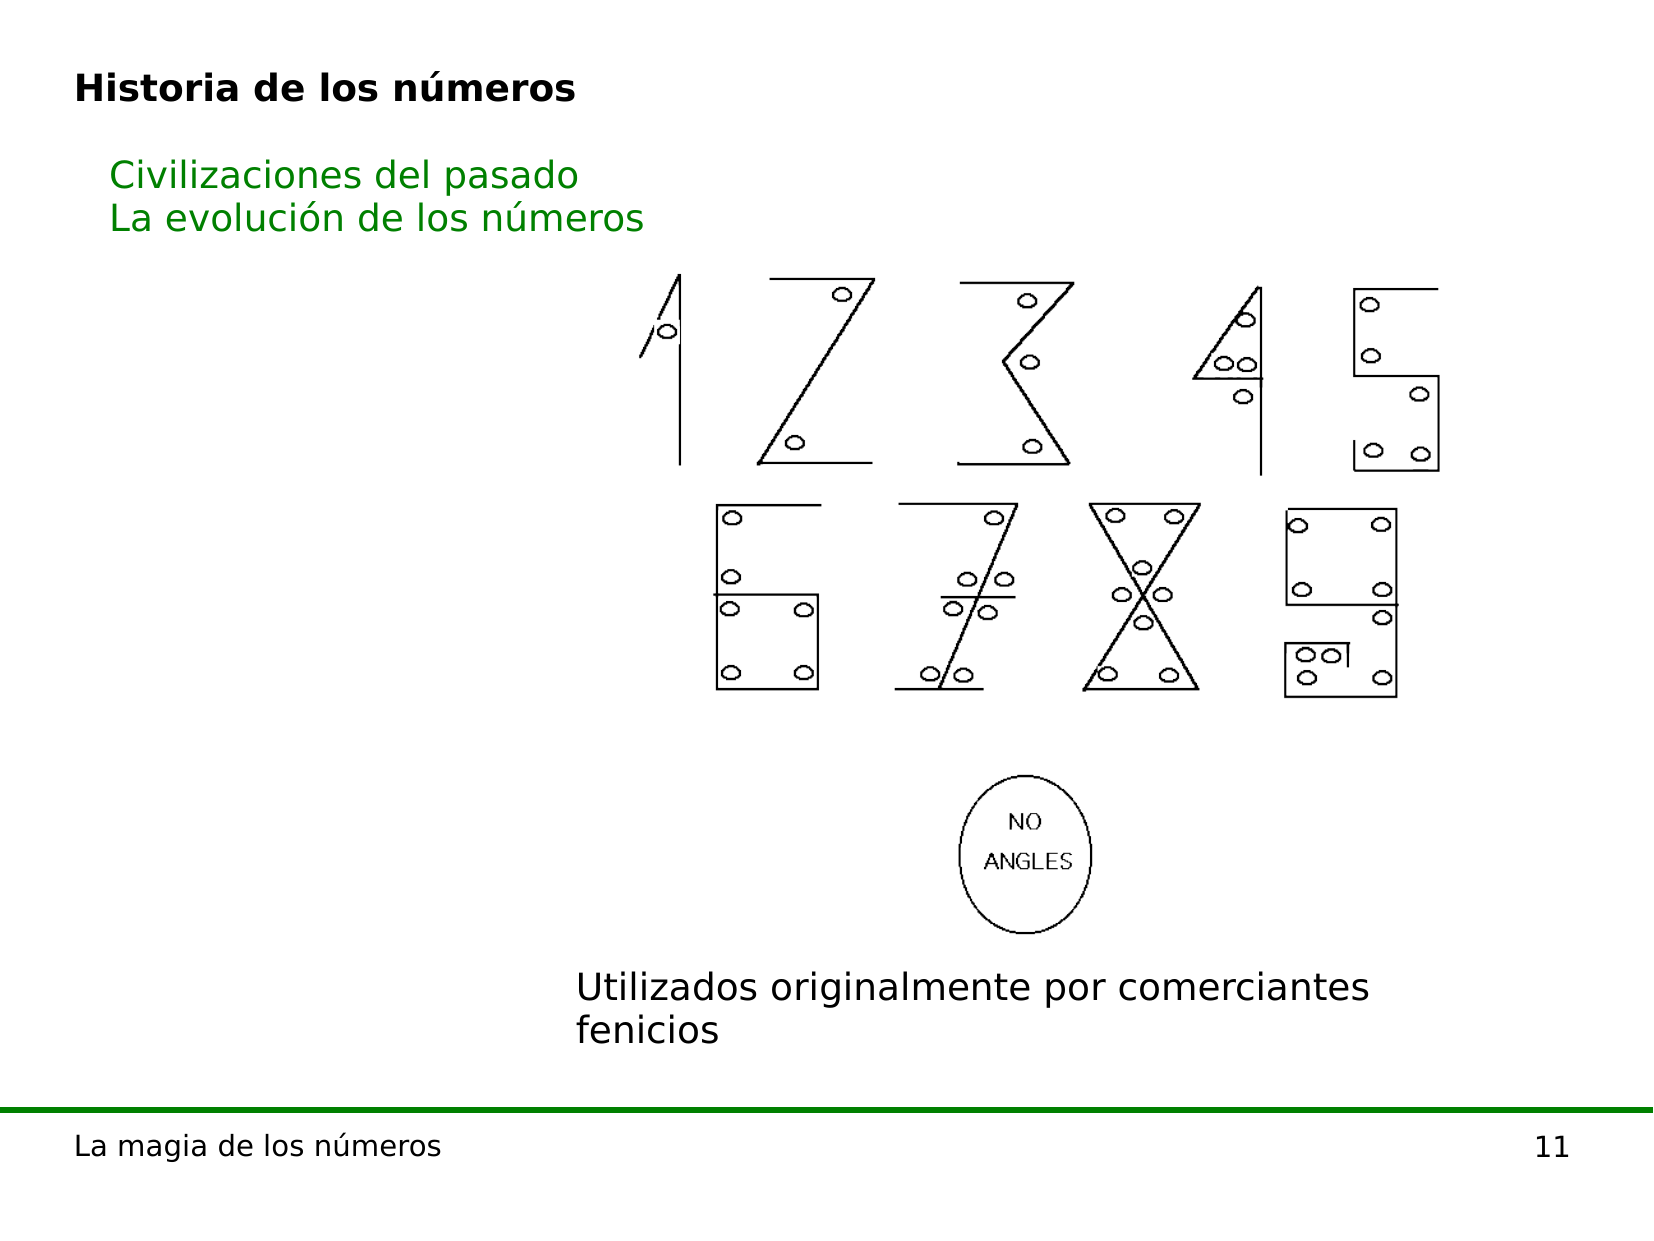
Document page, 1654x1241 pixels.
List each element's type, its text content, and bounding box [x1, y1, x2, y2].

text_box Historia de los números Civilizaciones del pasado La evolución de los números [59, 59, 1182, 248]
picture [620, 265, 1477, 946]
text_box Utilizados originalmente por comerciantes fenicios [561, 958, 1536, 1017]
text_box La magia de los números [59, 1122, 975, 1172]
